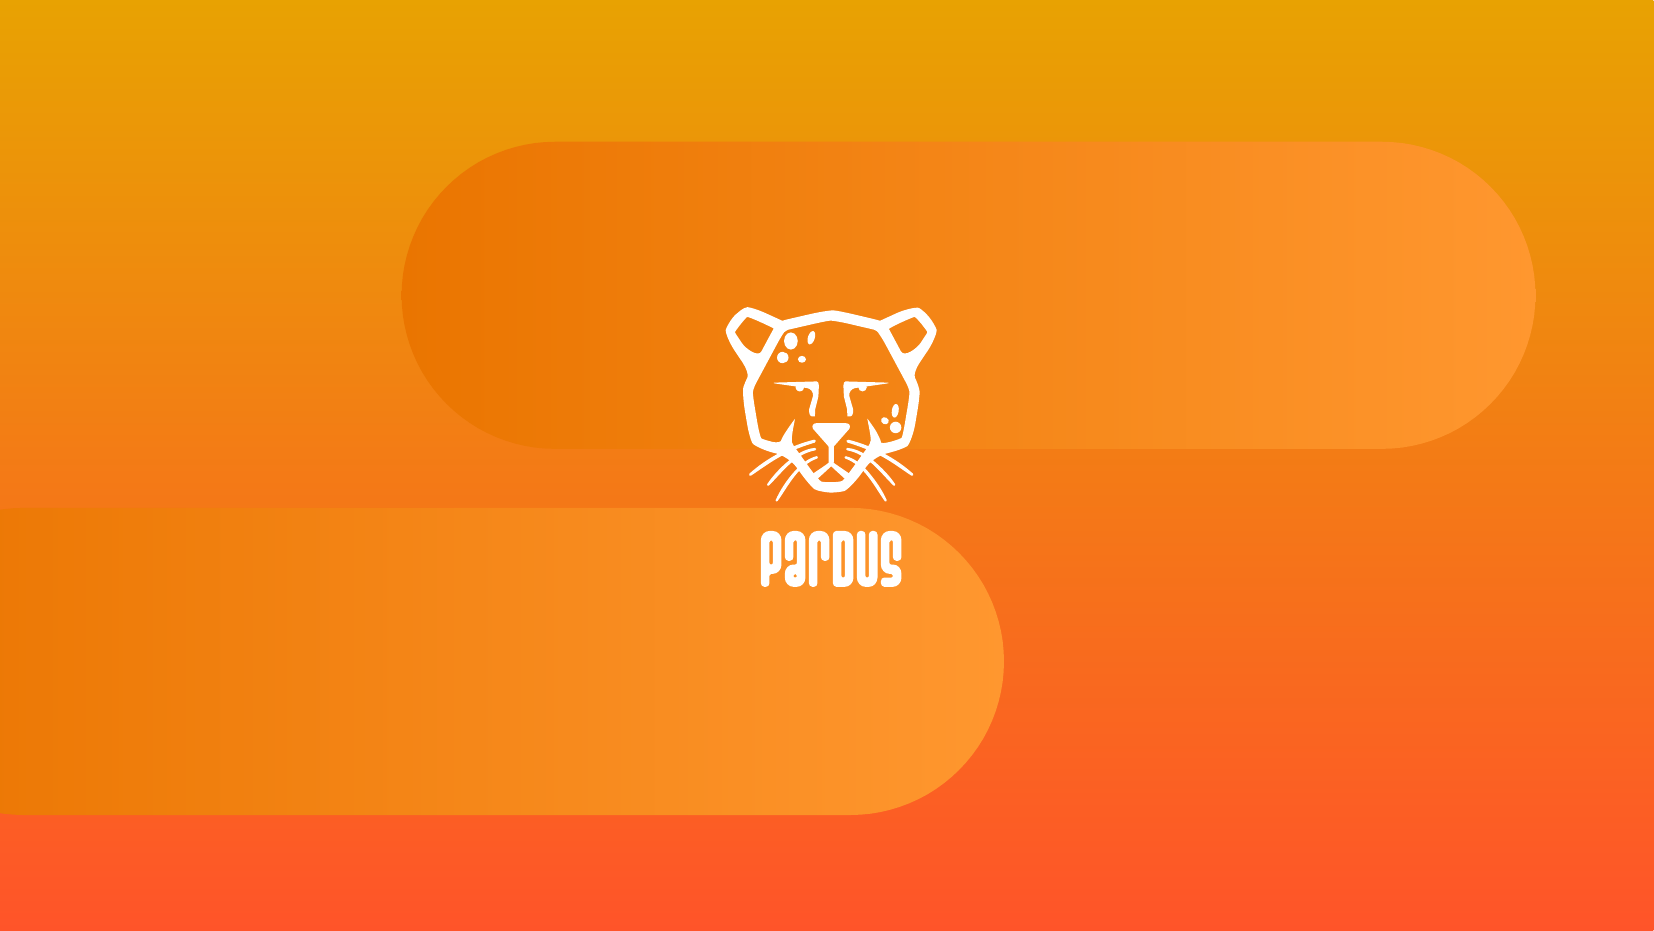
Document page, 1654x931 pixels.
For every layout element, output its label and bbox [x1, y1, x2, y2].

text_box [401, 141, 1536, 502]
text_box [0, 507, 1004, 816]
